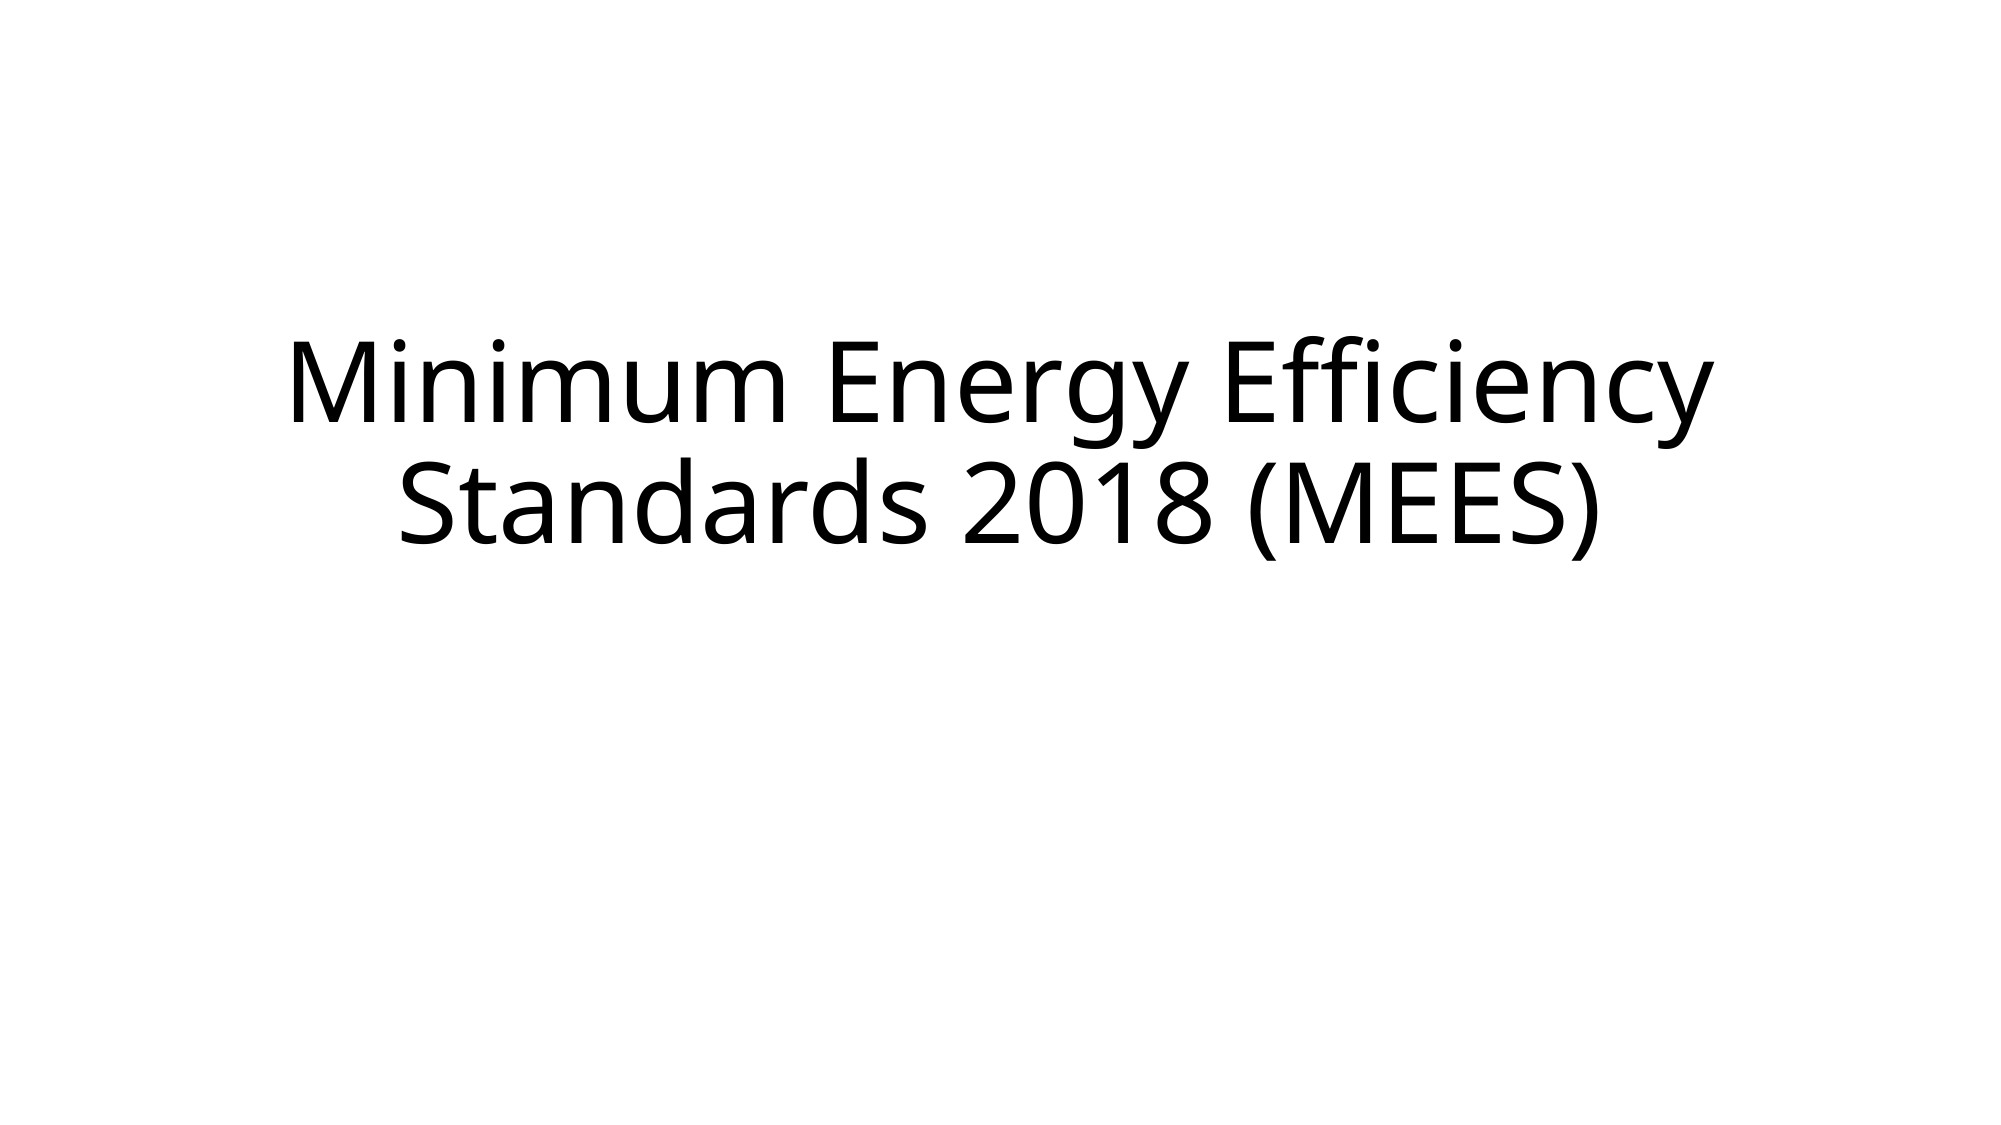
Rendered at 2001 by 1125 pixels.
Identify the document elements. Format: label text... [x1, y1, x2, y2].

title Minimum Energy Efficiency Standards 2018 (MEES) [249, 184, 1750, 576]
